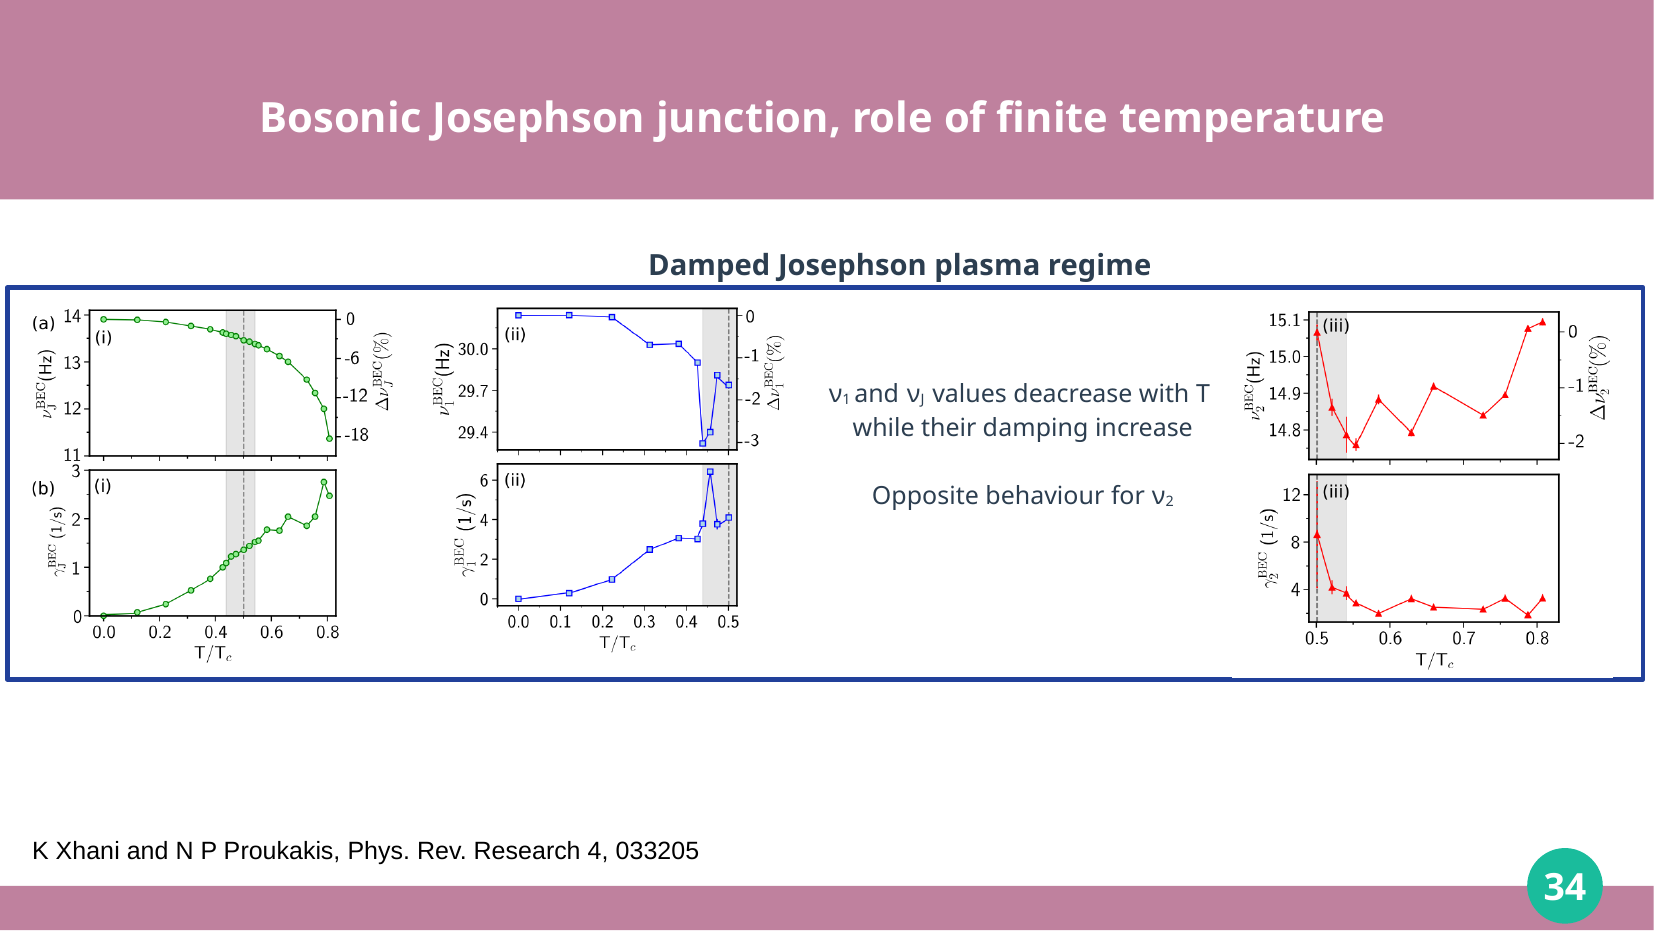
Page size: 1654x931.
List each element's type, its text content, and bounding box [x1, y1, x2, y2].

picture [1232, 303, 1613, 678]
title Bosonic Josephson junction, role of finite temperature [259, 63, 1654, 170]
picture [426, 297, 791, 656]
text_box Damped Josephson plasma regime [633, 237, 1270, 285]
text_box K Xhani and N P Proukakis, Phys. Rev. Research 4, 033205 [17, 829, 904, 901]
text_box ν1 and νJ values deacrease with T while their damping increase Opposite behaviour for ν2 [813, 368, 1297, 519]
picture [26, 295, 396, 668]
